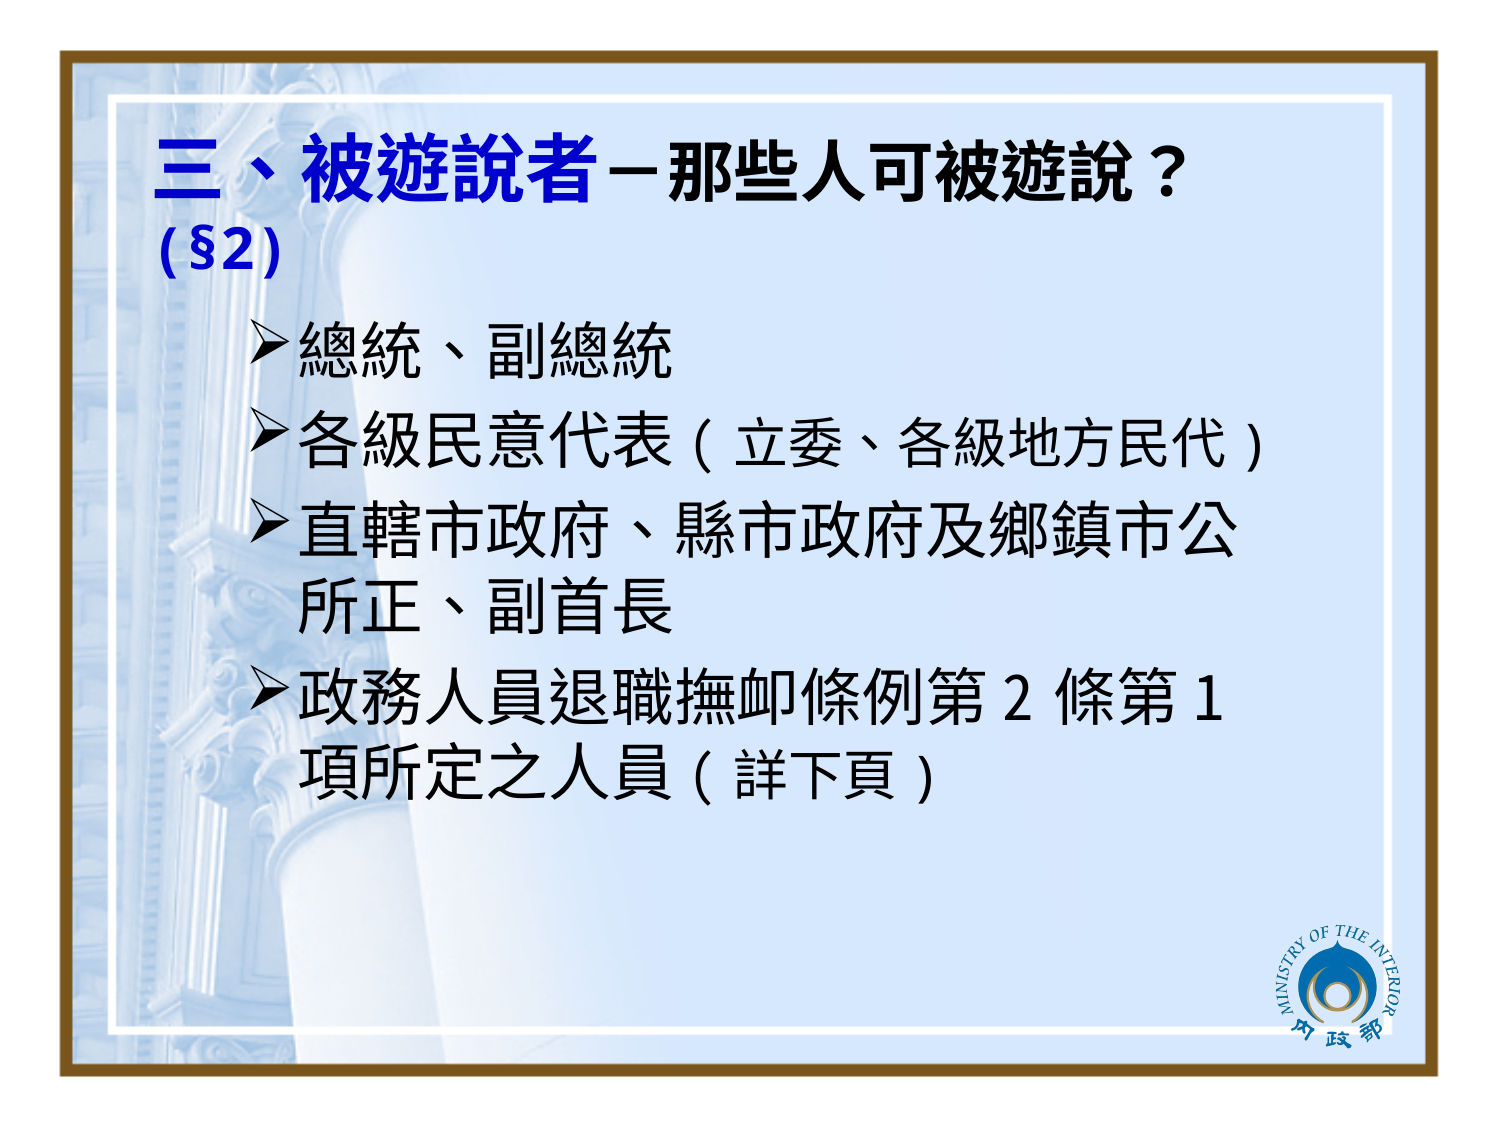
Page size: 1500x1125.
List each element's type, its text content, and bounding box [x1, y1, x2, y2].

text_box 三、被遊說者－那些人可被遊說？ (§2) [135, 113, 1366, 252]
picture [0, 0, 1500, 1125]
list 總統、副總統 各級民意代表(立委、各級地方民代) 直轄市政府、縣市政府及鄉鎮市公所正、副首長 政務人員退職撫卹條例第2條第1項所定之人員(詳下頁) [230, 303, 1300, 852]
